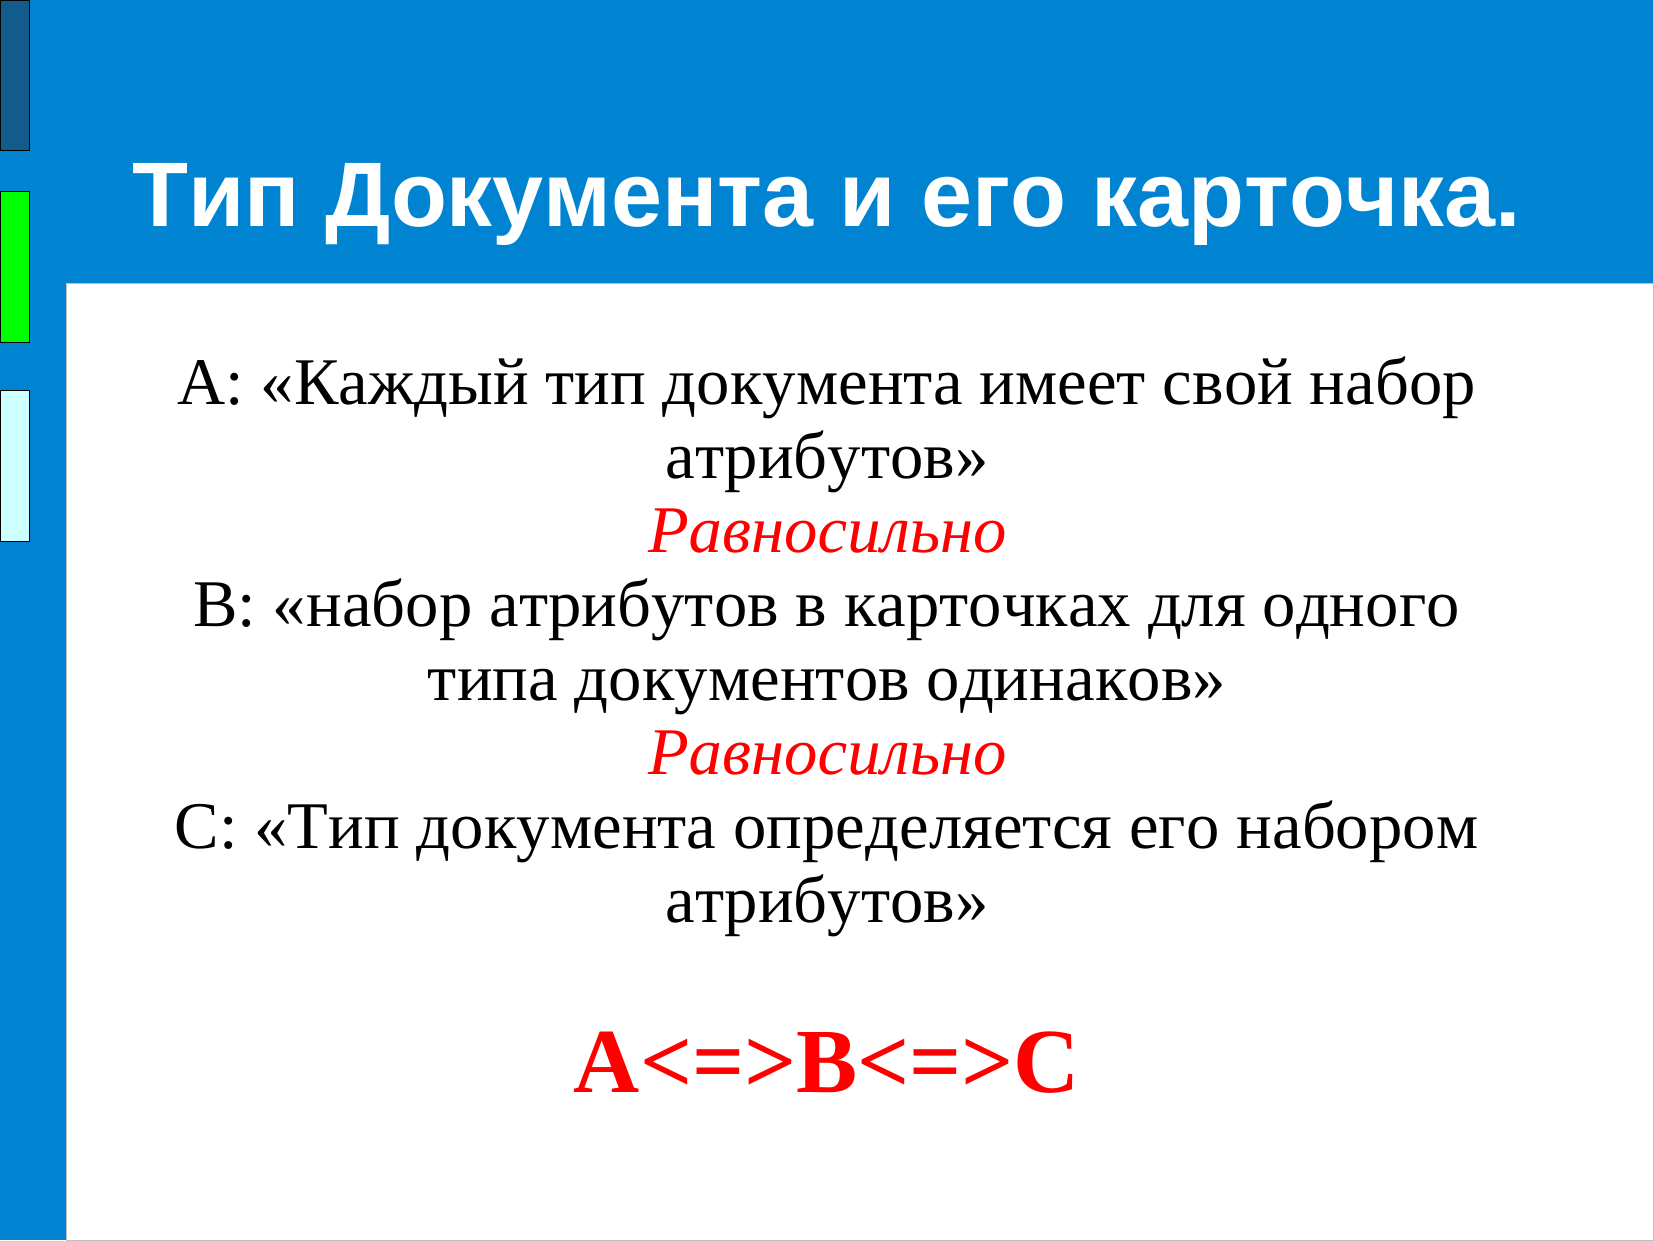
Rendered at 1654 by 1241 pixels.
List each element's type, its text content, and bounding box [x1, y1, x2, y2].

title Тип Документа и его карточка. [121, 98, 1534, 291]
subtitle А: «Каждый тип документа имеет свой набор атрибутов» Равносильно В: «набор атрибутов в карточках для одного типа документов одинаков» Равносильно С: «Тип документа определяется его набором атрибутов» А<=>B<=>C [121, 344, 1534, 1149]
